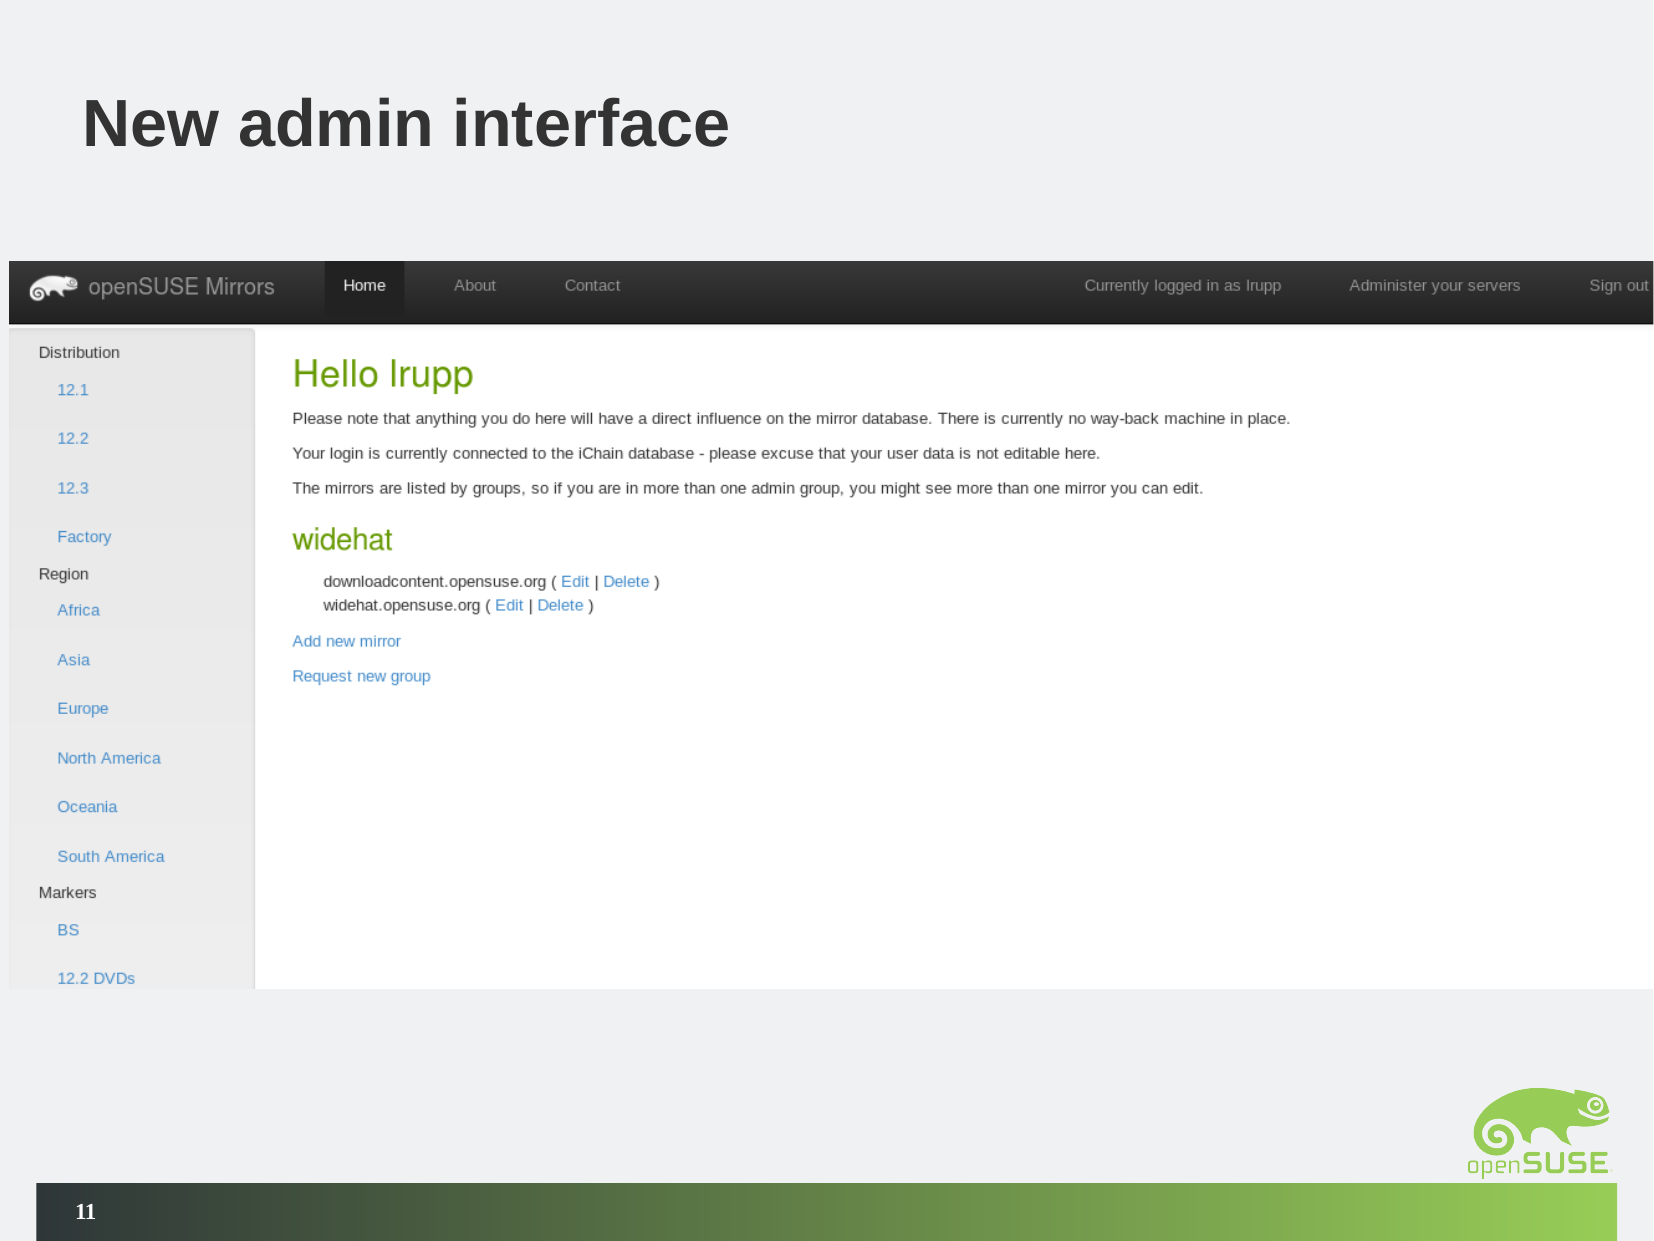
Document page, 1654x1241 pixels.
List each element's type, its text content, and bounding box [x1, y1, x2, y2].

title New admin interface [82, 49, 1571, 198]
picture [0, 0, 1654, 1241]
